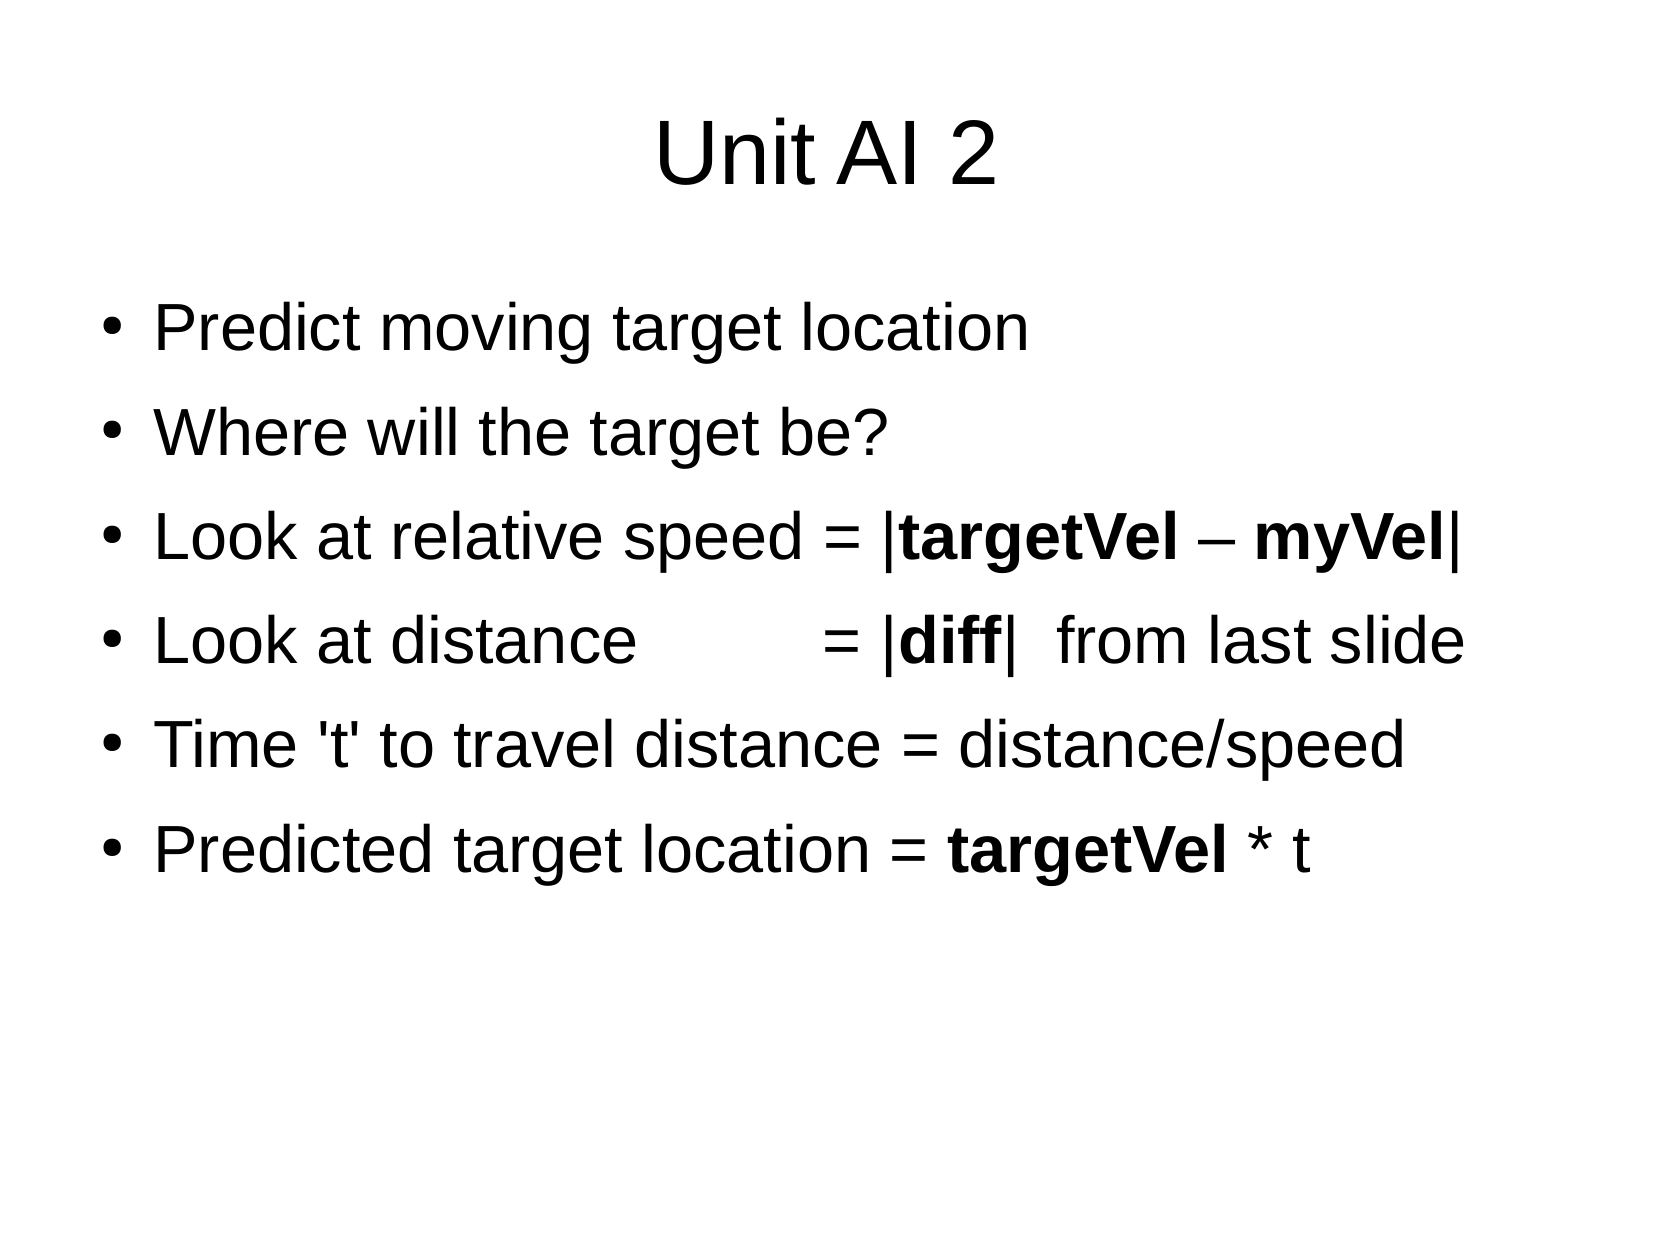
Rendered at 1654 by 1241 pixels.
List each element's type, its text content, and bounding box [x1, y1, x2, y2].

list Predict moving target location Where will the target be? Look at relative speed = |targetVel – myVel| Look at distance = |diff| from last slide Time 't' to travel distance = distance/speed Predicted target location = targetVel * t [82, 290, 1571, 1109]
title Unit AI 2 [82, 49, 1571, 257]
